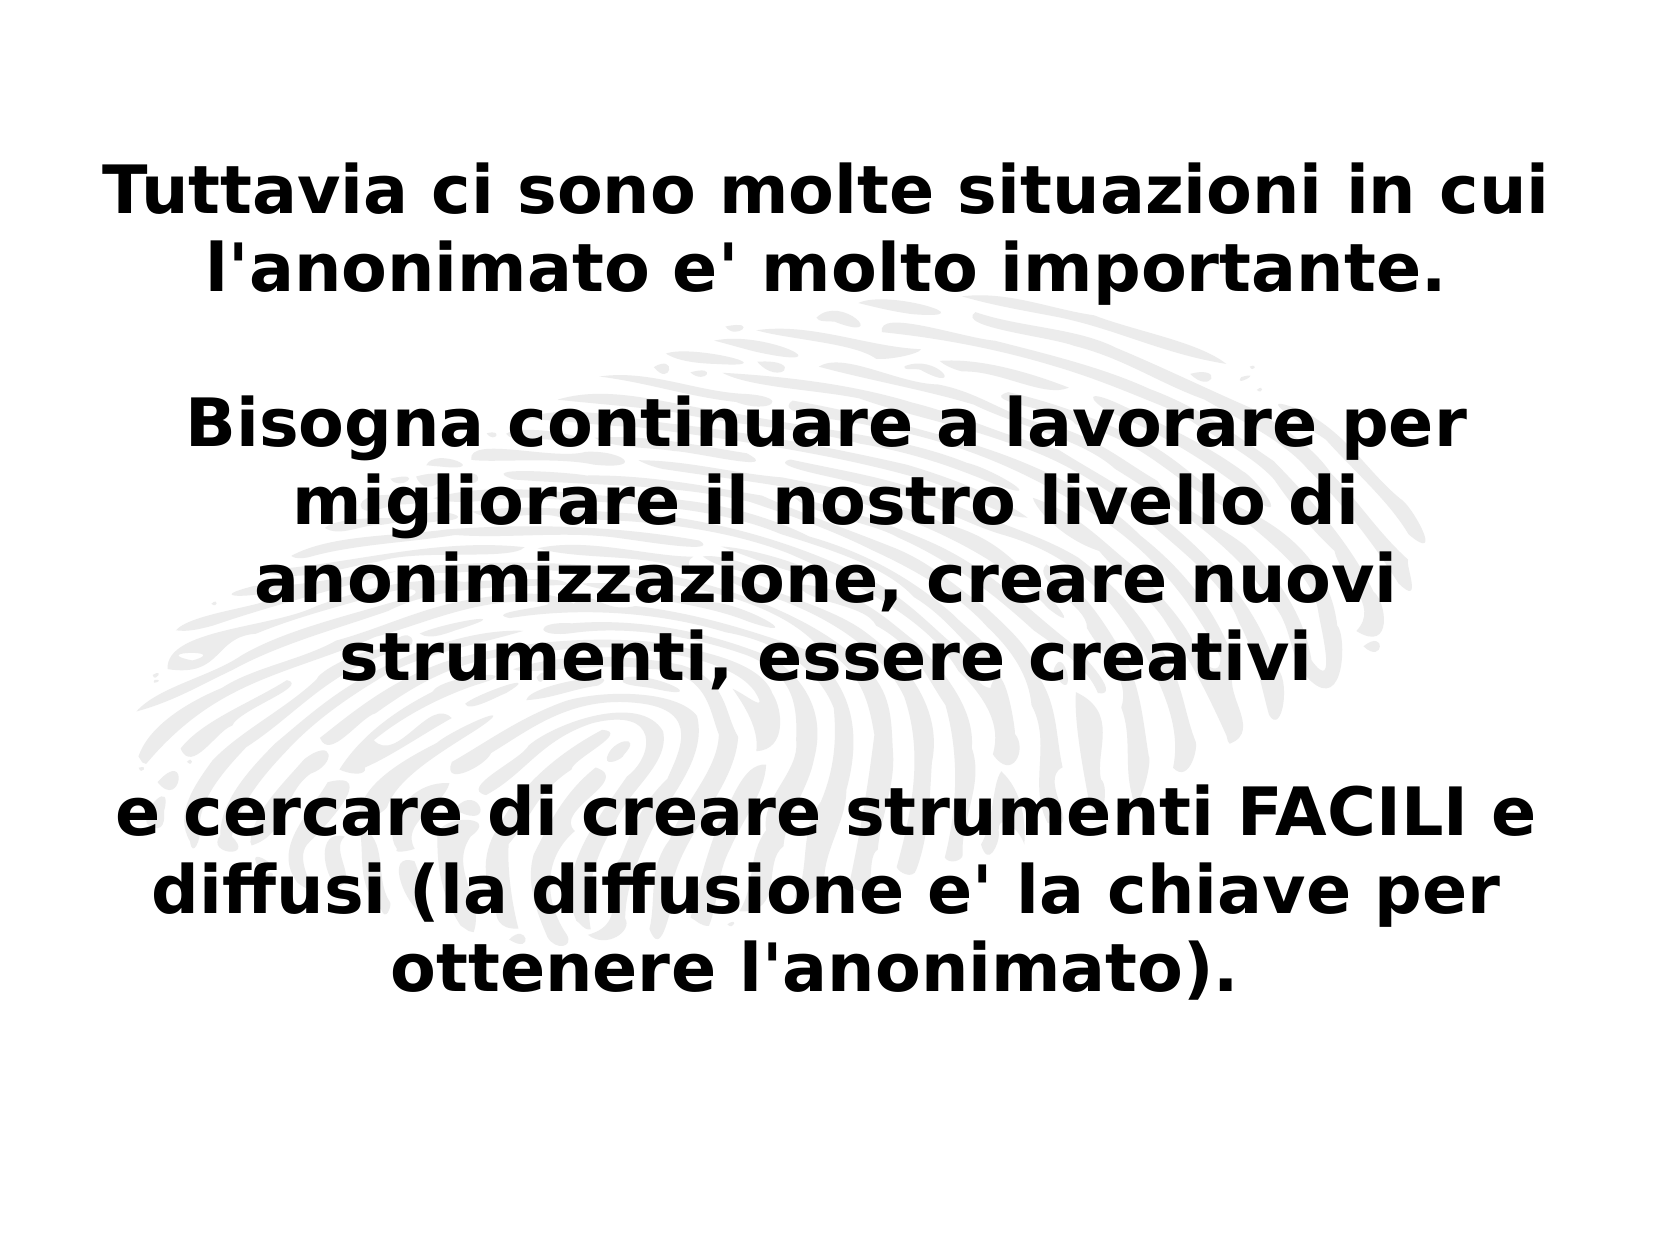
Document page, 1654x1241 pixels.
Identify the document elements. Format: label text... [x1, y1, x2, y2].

subtitle Tuttavia ci sono molte situazioni in cui l'anonimato e' molto importante. Bisogna continuare a lavorare per migliorare il nostro livello di anonimizzazione, creare nuovi strumenti, essere creativi e cercare di creare strumenti FACILI e diffusi (la diffusione e' la chiave per ottenere l'anonimato). [82, 56, 1571, 1102]
